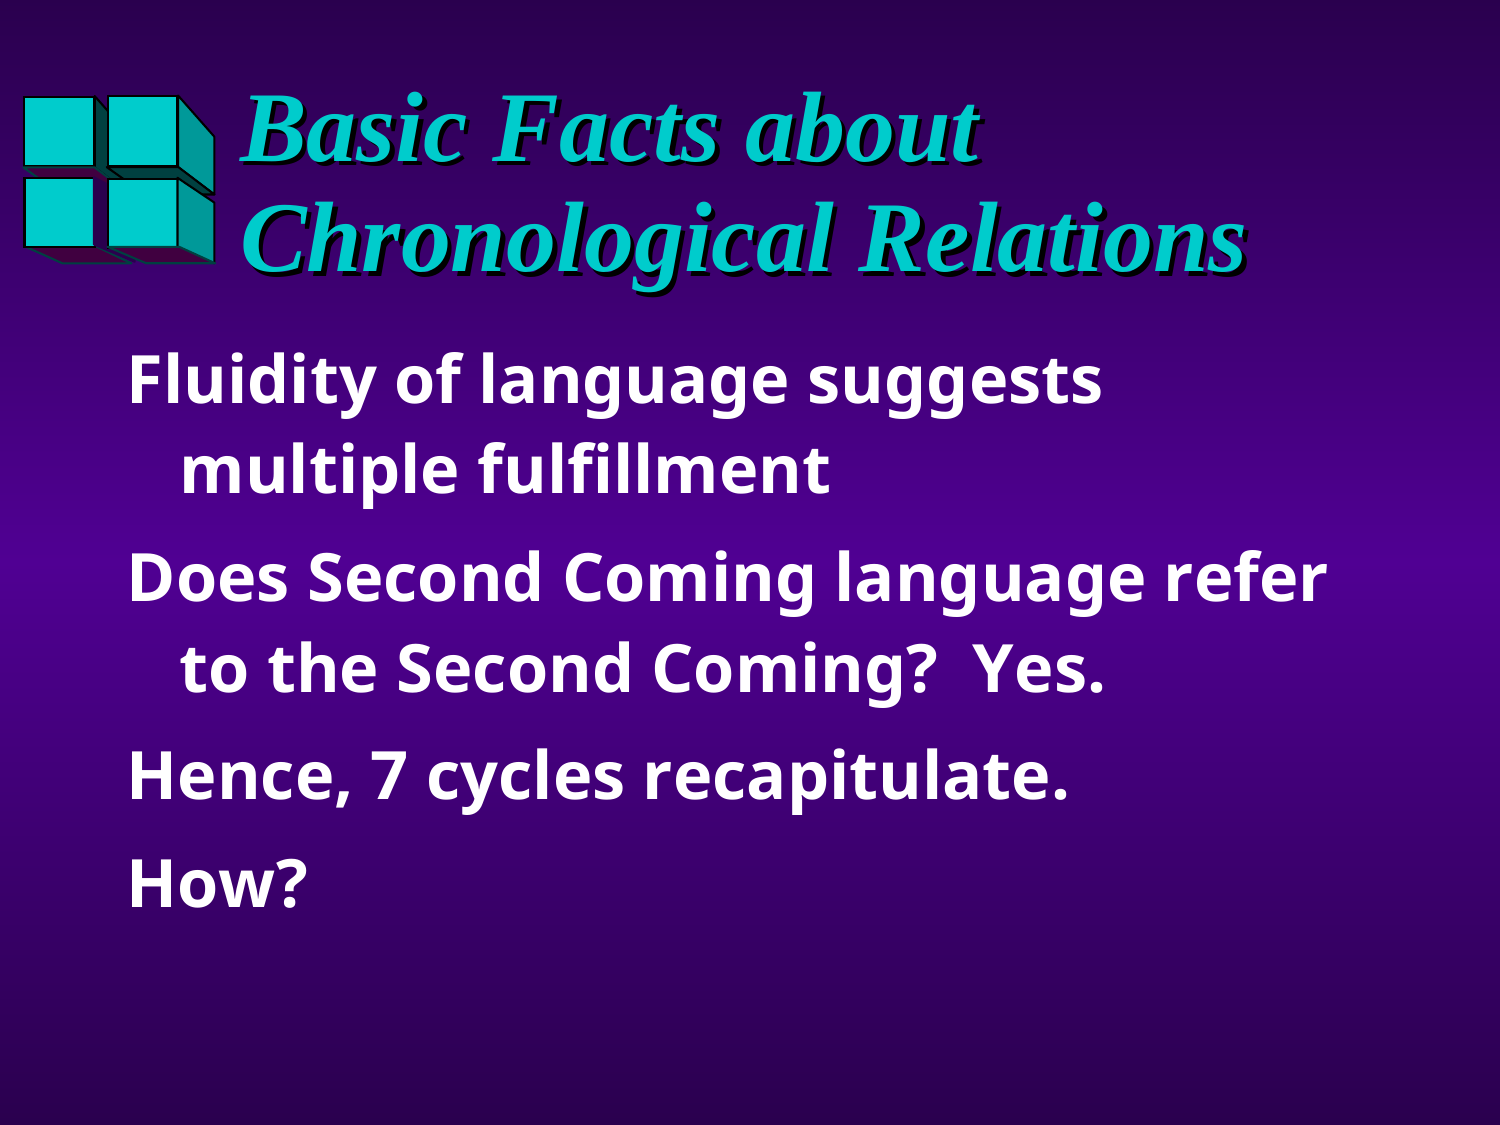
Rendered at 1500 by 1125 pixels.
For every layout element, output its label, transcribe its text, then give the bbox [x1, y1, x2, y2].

list Fluidity of language suggests multiple fulfillment Does Second Coming language refer to the Second Coming? Yes. Hence, 7 cycles recapitulate. How? [112, 324, 1388, 1001]
title Basic Facts about Chronological Relations [224, 64, 1388, 302]
